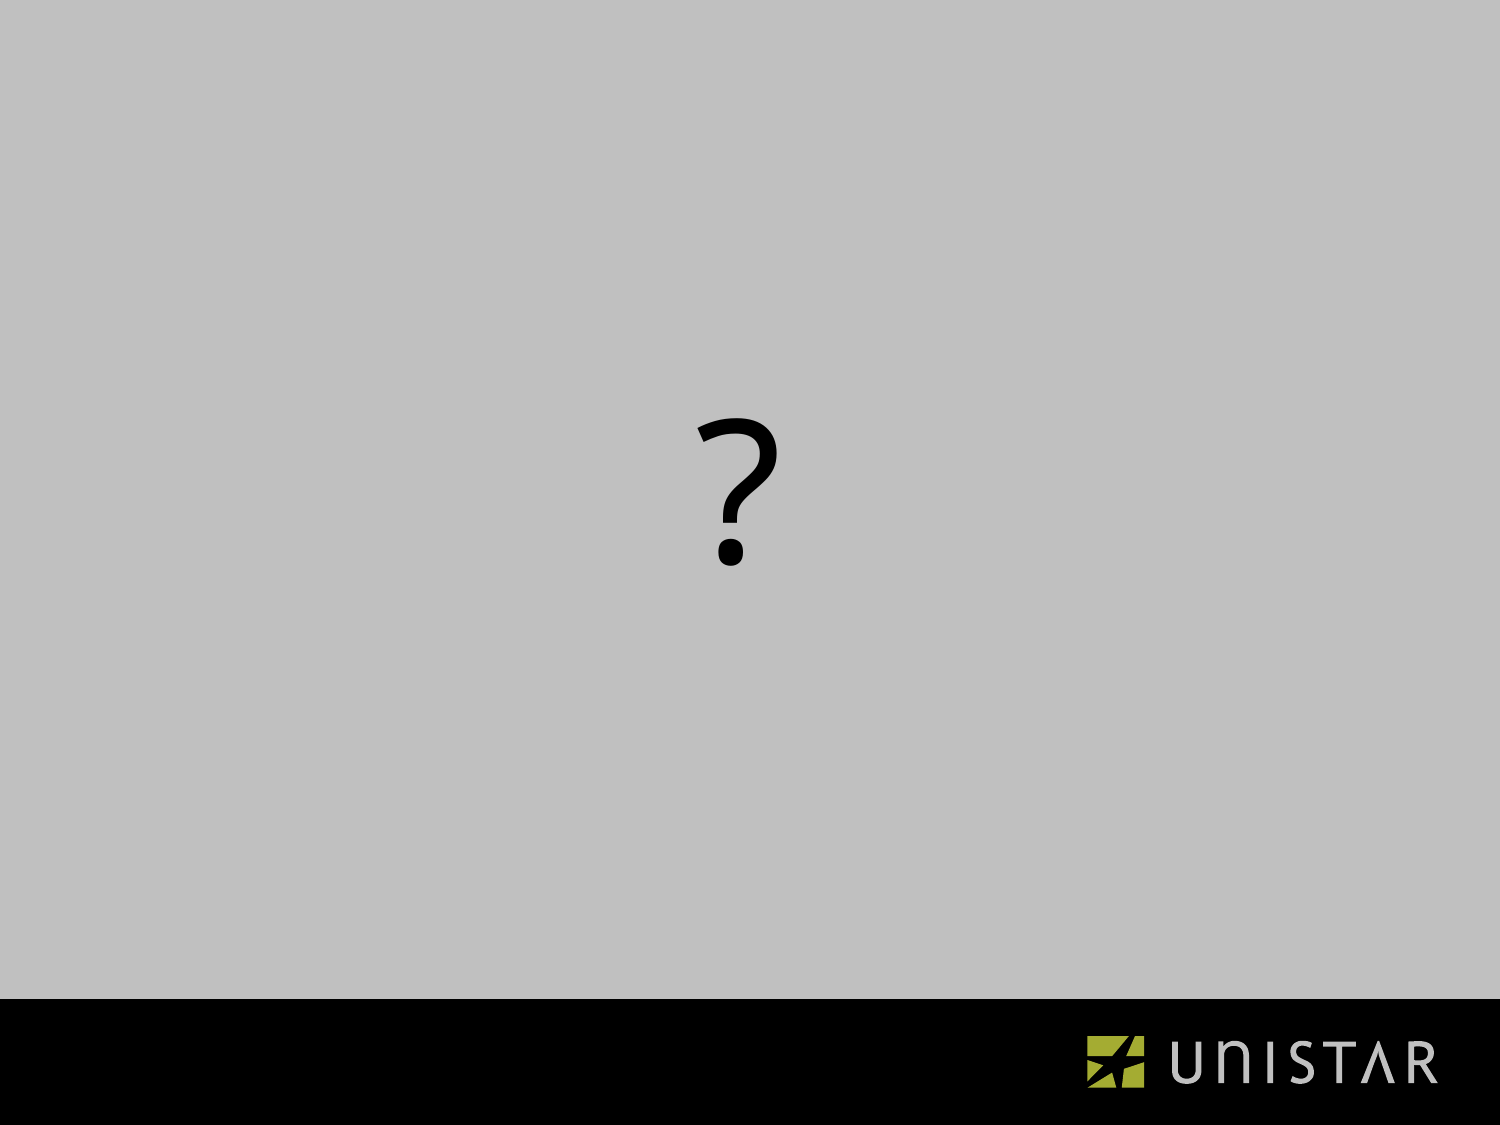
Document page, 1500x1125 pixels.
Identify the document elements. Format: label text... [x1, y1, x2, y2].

subtitle ? [114, 167, 1365, 804]
